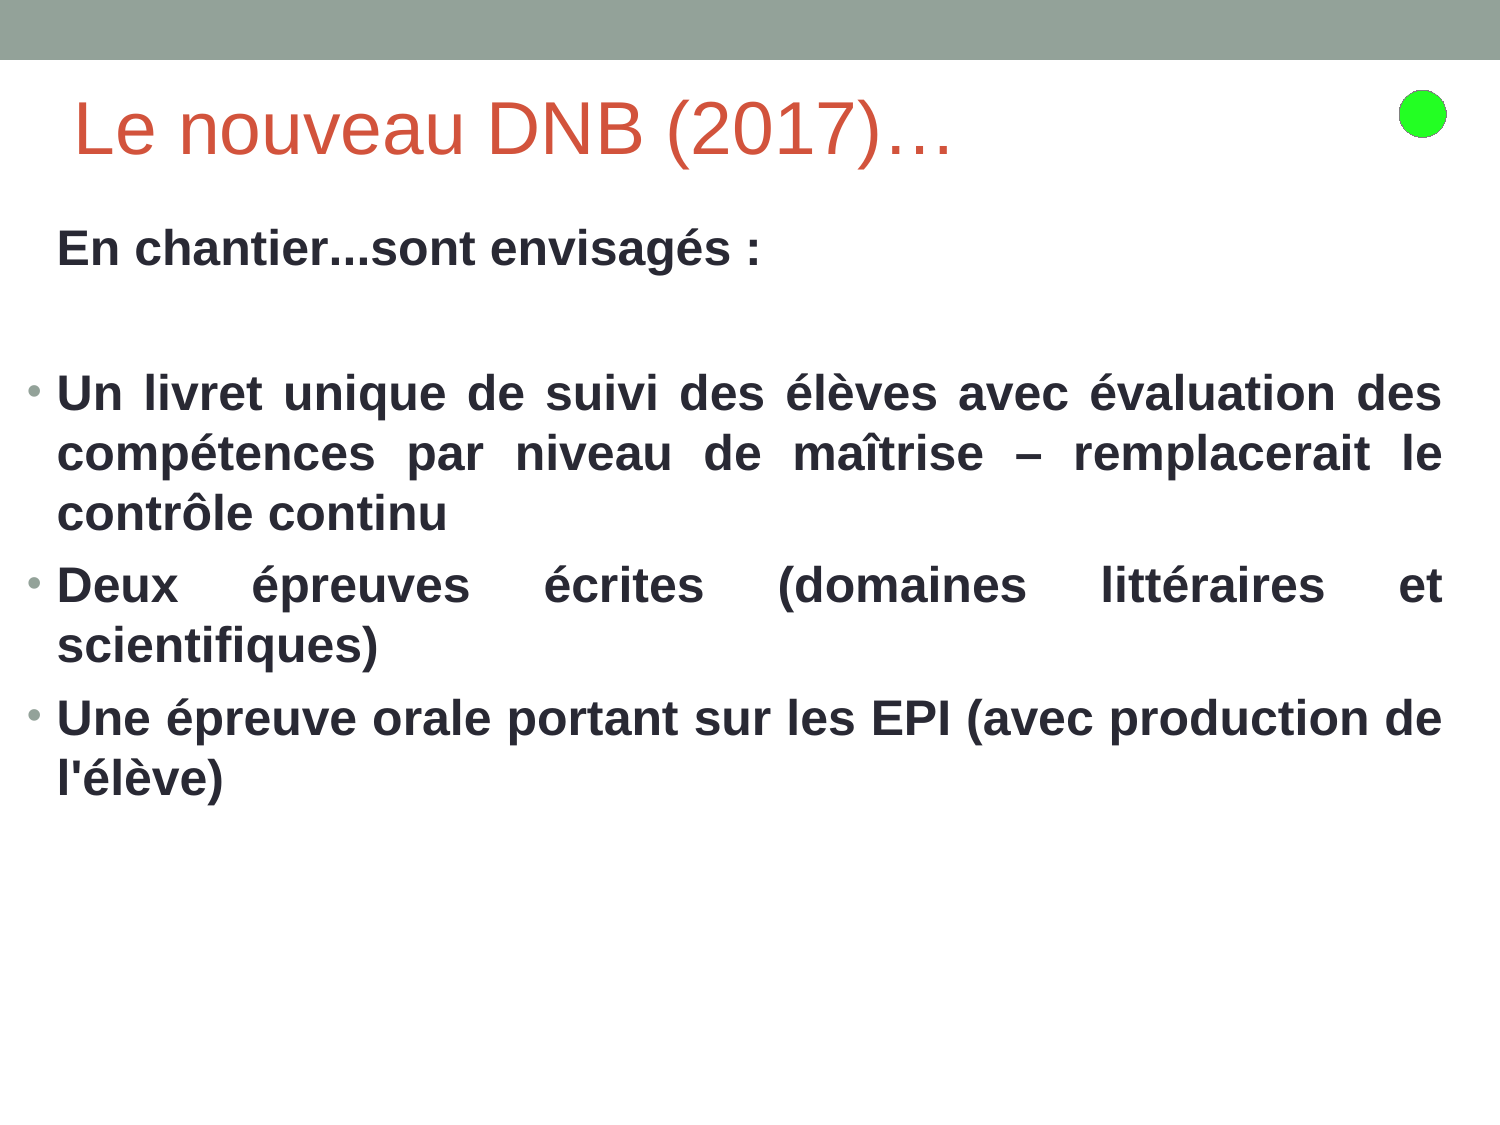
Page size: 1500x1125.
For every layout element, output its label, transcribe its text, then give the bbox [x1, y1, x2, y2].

title Le nouveau DNB (2017)… [59, 70, 1182, 178]
list En chantier...sont envisagés : Un livret unique de suivi des élèves avec évaluation des compétences par niveau de maîtrise – remplacerait le contrôle continu Deux épreuves écrites (domaines littéraires et scientifiques) Une épreuve orale portant sur les EPI (avec production de l'élève) [11, 208, 1459, 1094]
